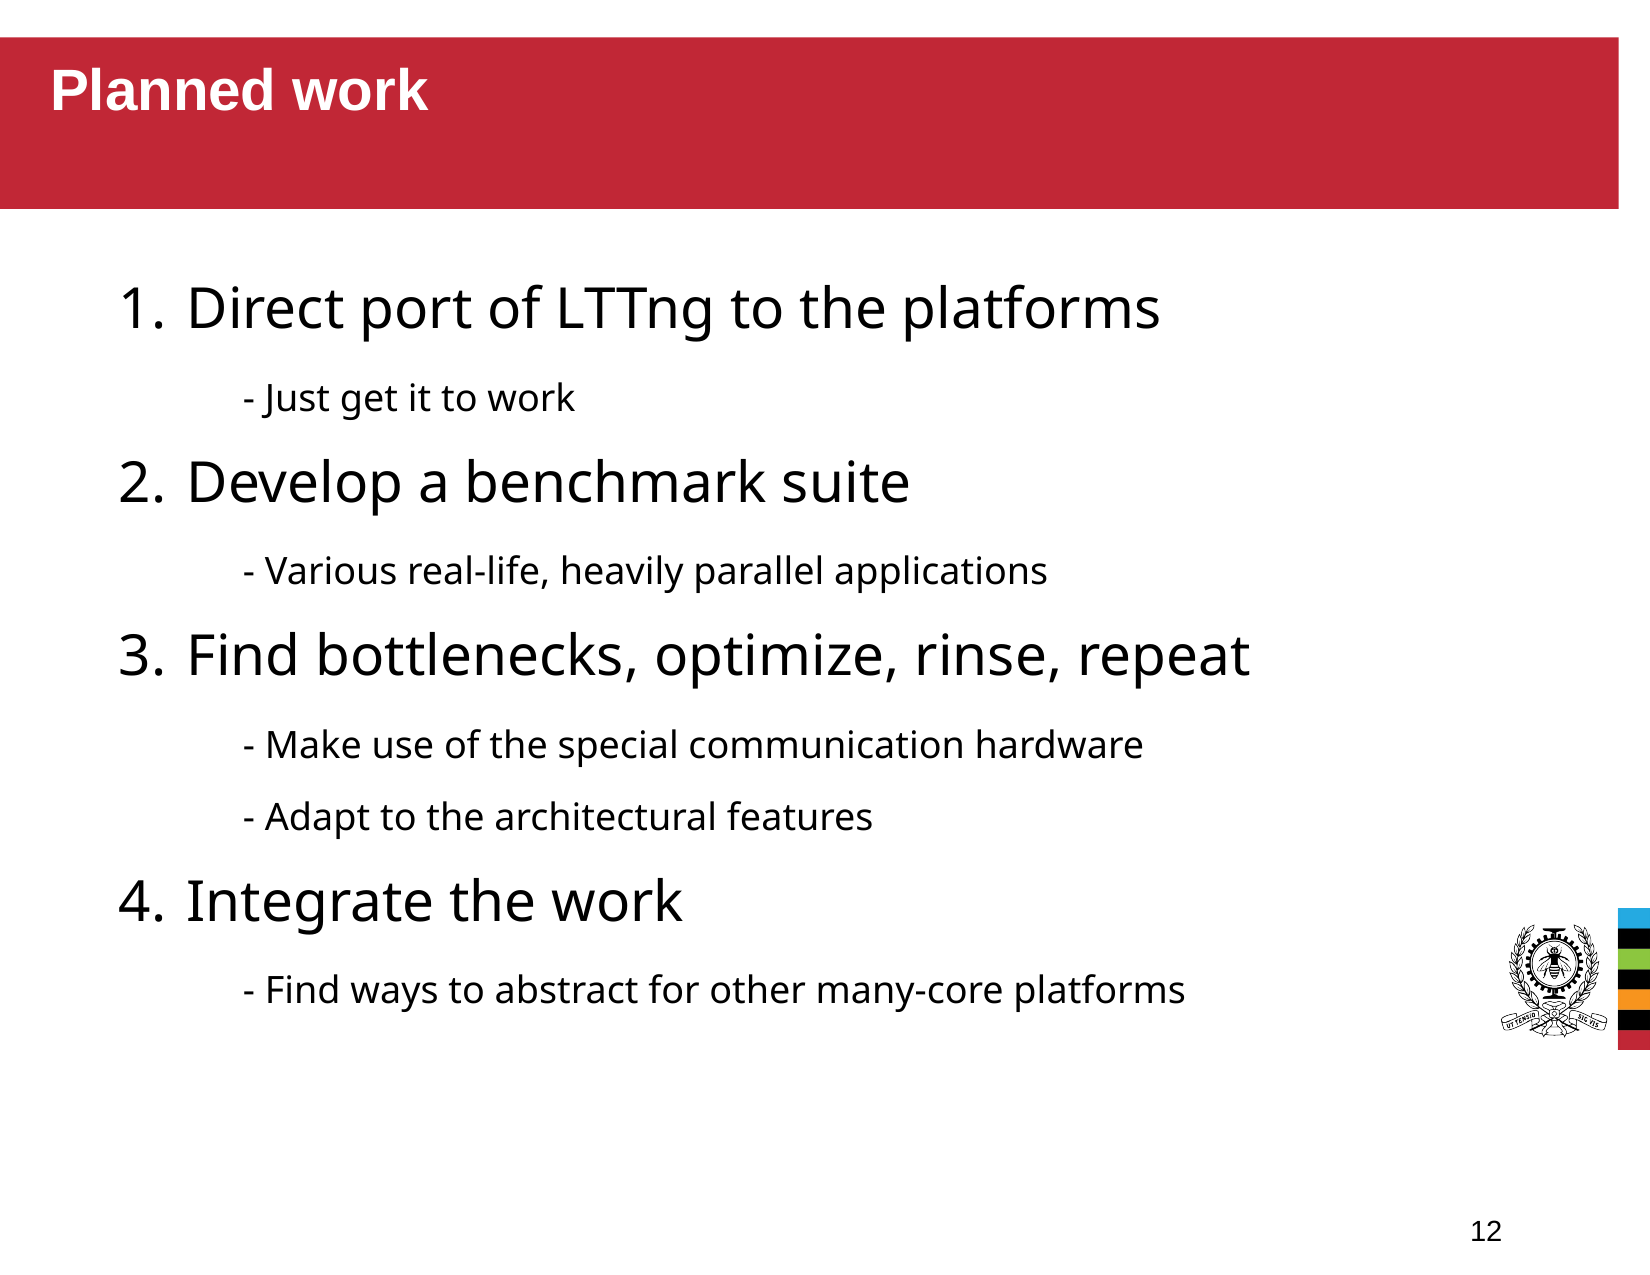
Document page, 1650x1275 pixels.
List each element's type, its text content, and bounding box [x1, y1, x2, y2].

picture [1605, 908, 1650, 1050]
list Direct port of LTTng to the platforms - Just get it to work Develop a benchmark suite - Various real-life, heavily parallel applications Find bottlenecks, optimize, rinse, repeat - Make use of the special communication hardware - Adapt to the architectural features Integrate the work - Find ways to abstract for other many-core platforms [82, 262, 1605, 1147]
text_box Planned work [35, 44, 1312, 130]
